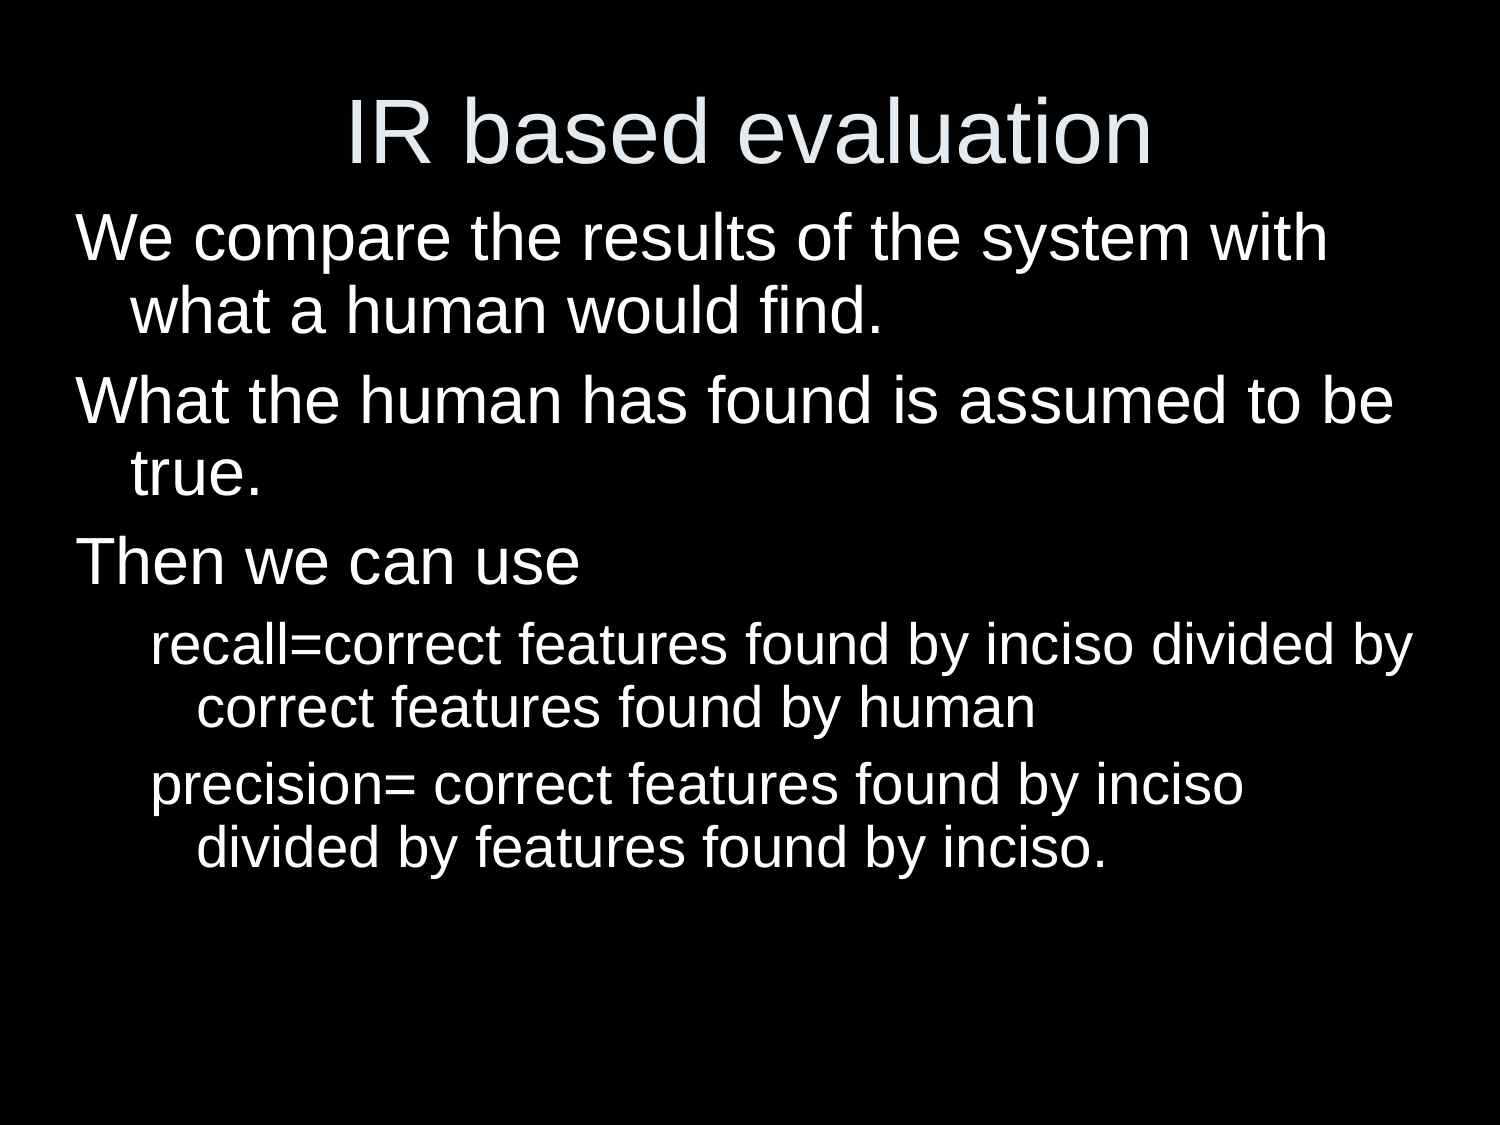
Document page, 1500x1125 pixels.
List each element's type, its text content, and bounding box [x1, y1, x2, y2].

list We compare the results of the system with what a human would find. What the human has found is assumed to be true. Then we can use recall=correct features found by inciso divided by correct features found by human precision= correct features found by inciso divided by features found by inciso. [75, 202, 1426, 1121]
title IR based evaluation [75, 45, 1426, 202]
